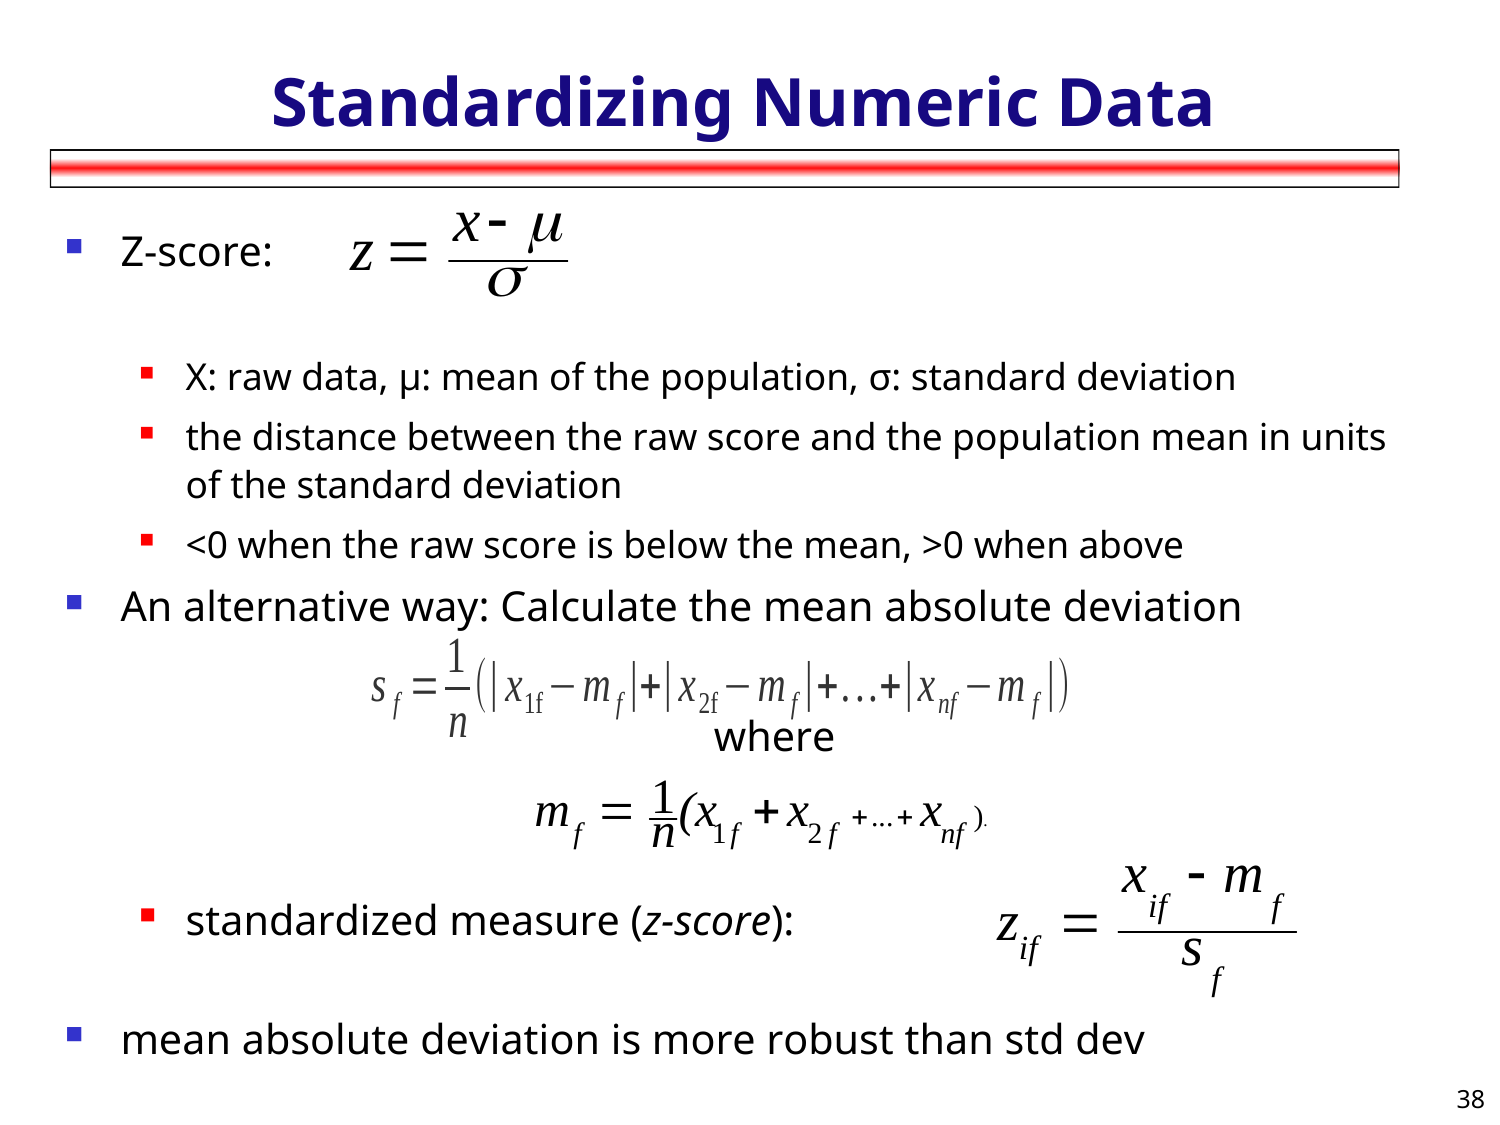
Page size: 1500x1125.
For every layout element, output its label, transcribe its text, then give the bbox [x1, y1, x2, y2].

text_box <number> [1187, 1062, 1500, 1125]
list Z-score: X: raw data, μ: mean of the population, σ: standard deviation the distance between the raw score and the population mean in units of the standard deviation <0 when the raw score is below the mean, >0 when above An alternative way: Calculate the mean absolute deviation where standardized measure (z-score): mean absolute deviation is more robust than std dev [49, 212, 1425, 1080]
title Standardizing Numeric Data [24, 49, 1463, 150]
text_box [342, 205, 574, 304]
chart [361, 627, 1081, 749]
chart [530, 774, 993, 856]
chart [990, 858, 1303, 1006]
